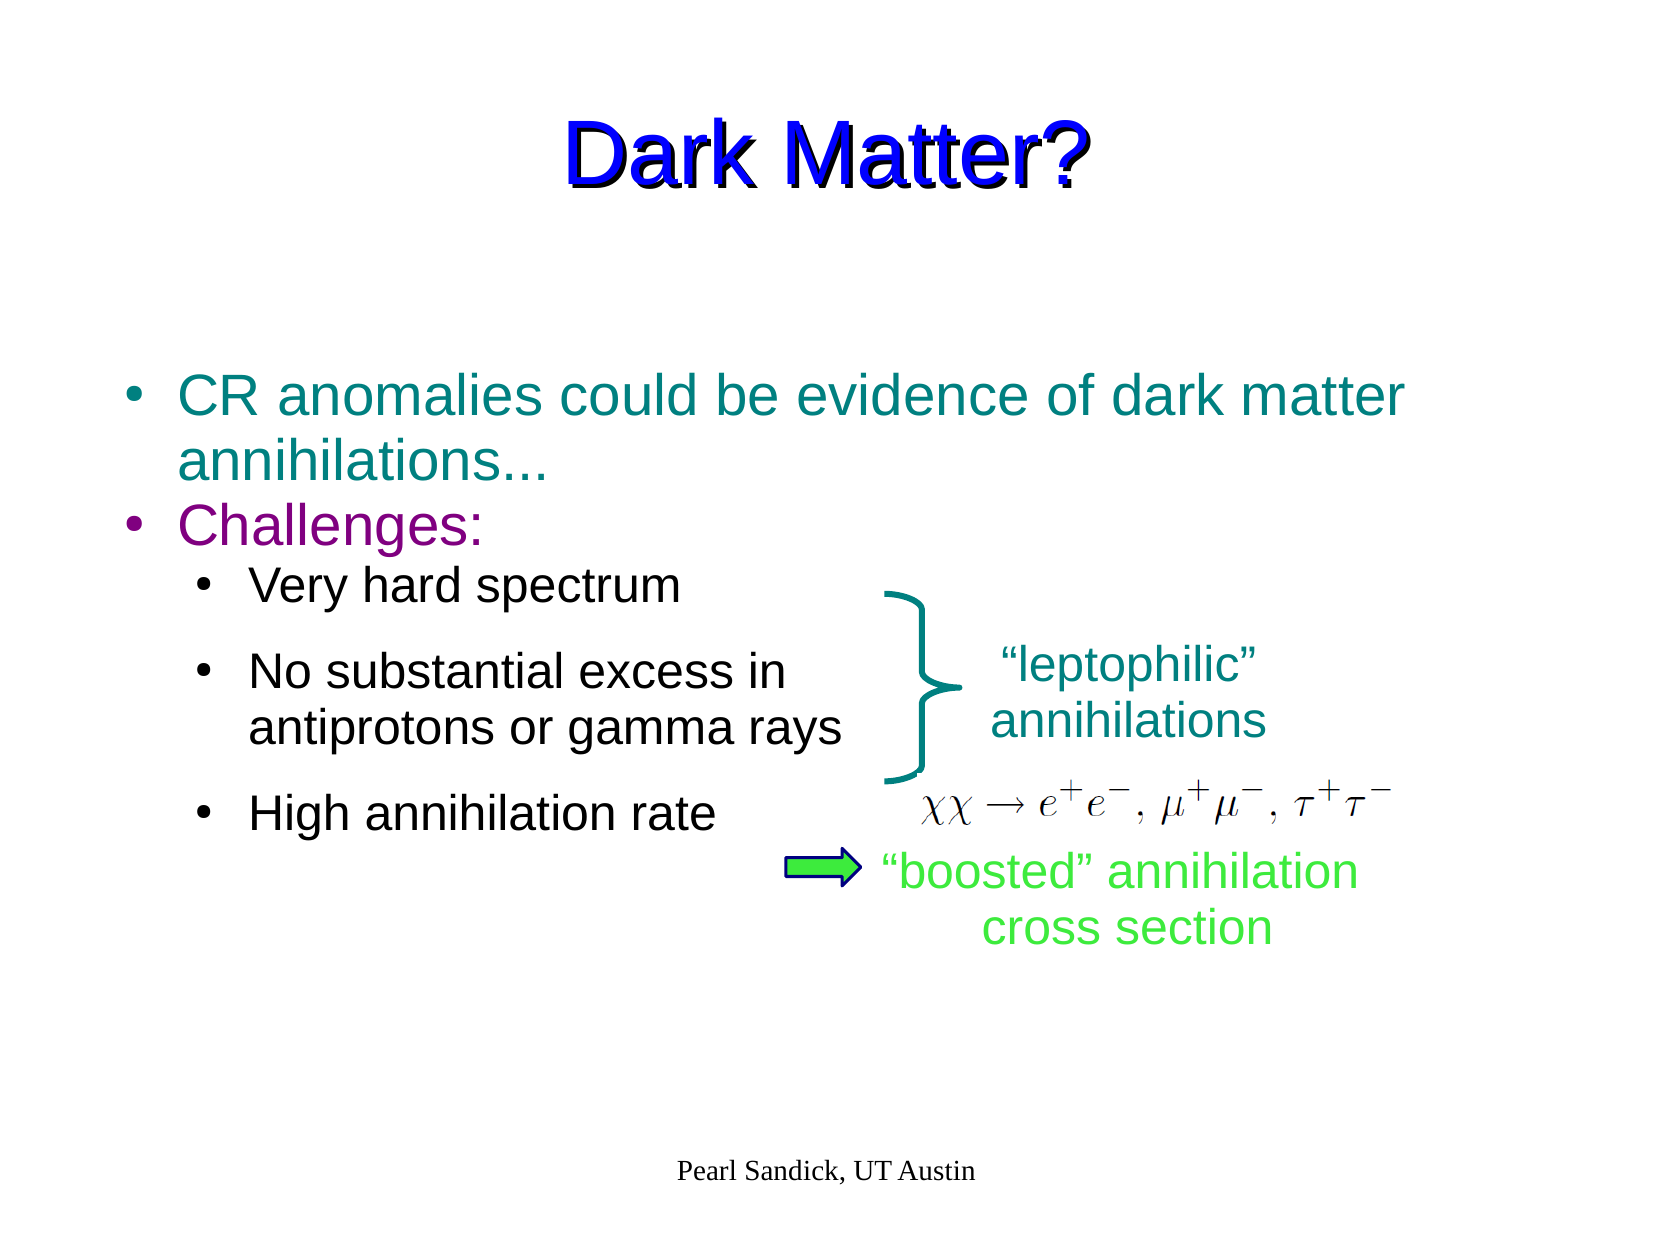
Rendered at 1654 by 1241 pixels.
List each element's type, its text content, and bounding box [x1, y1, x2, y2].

text_box “leptophilic” annihilations [975, 629, 1283, 769]
text_box CR anomalies could be evidence of dark matter annihilations... Challenges: Very hard spectrum No substantial excess in antiprotons or gamma rays High annihilation rate [91, 355, 1595, 910]
picture [917, 773, 1396, 831]
text_box [785, 848, 861, 886]
title Dark Matter? [82, 56, 1571, 250]
text_box “boosted” annihilation cross section [866, 835, 1388, 975]
